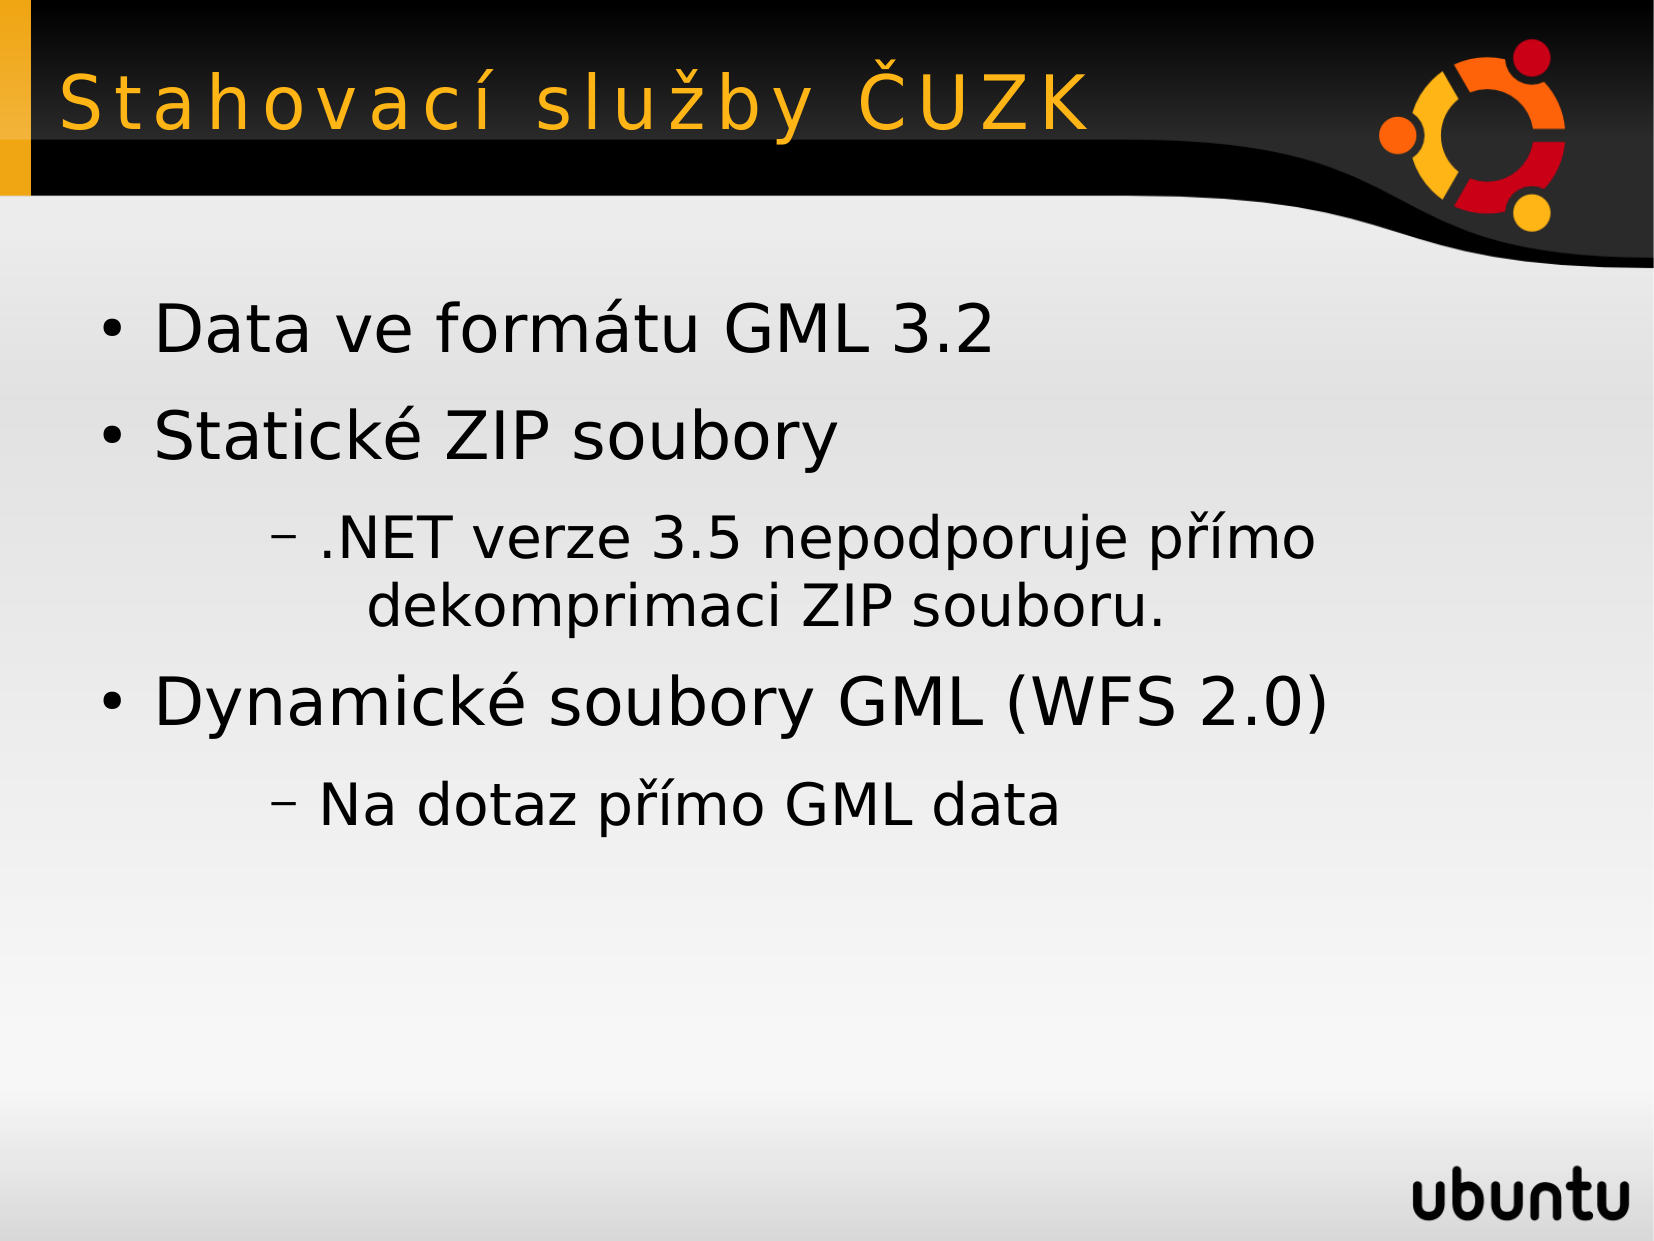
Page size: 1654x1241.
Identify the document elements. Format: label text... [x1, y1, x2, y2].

list Data ve formátu GML 3.2 Statické ZIP soubory .NET verze 3.5 nepodporuje přímo dekomprimaci ZIP souboru. Dynamické soubory GML (WFS 2.0) Na dotaz přímo GML data [82, 290, 1571, 1109]
title Stahovací služby ČUZK [59, 29, 1270, 178]
picture [0, 0, 1654, 1241]
